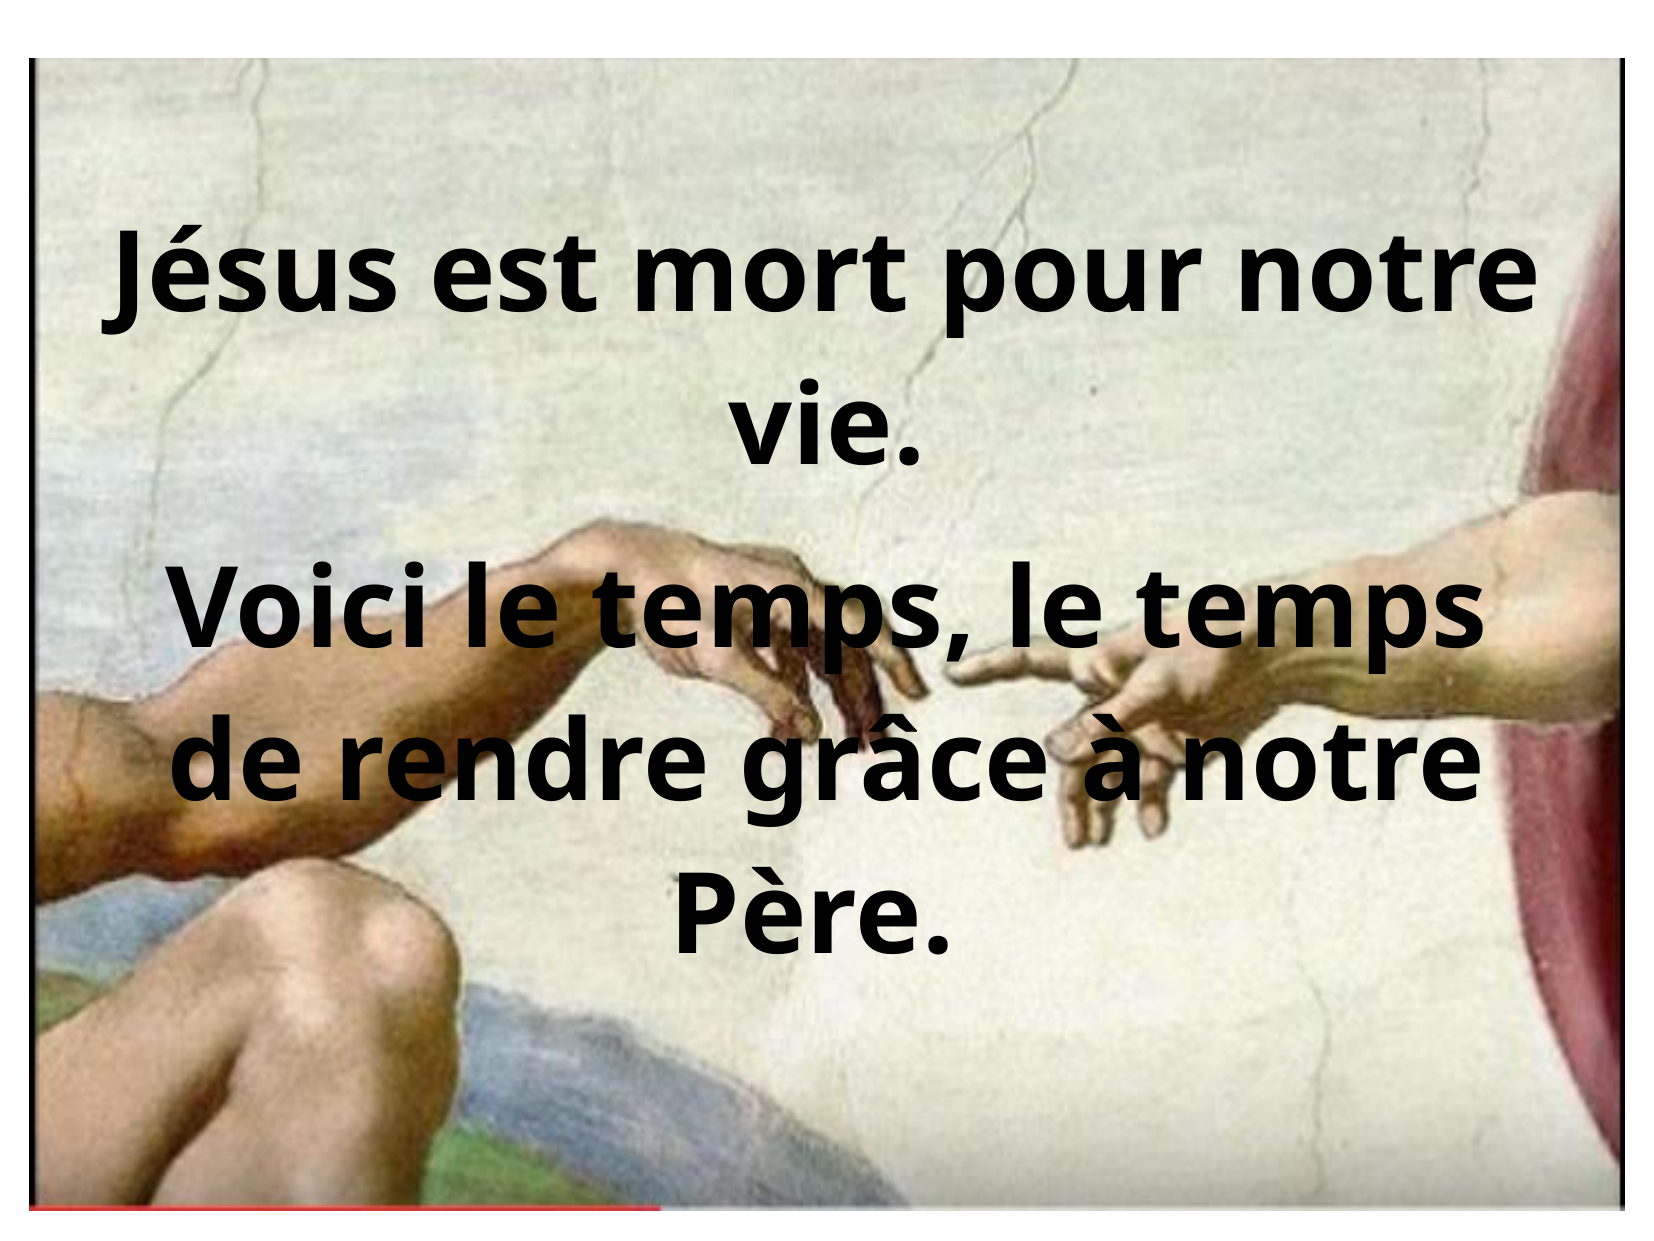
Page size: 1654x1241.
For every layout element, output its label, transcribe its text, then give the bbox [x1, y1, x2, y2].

picture [29, 58, 1625, 1211]
list Jésus est mort pour notre vie. Voici le temps, le temps de rendre grâce à notre Père. [82, 59, 1571, 1241]
